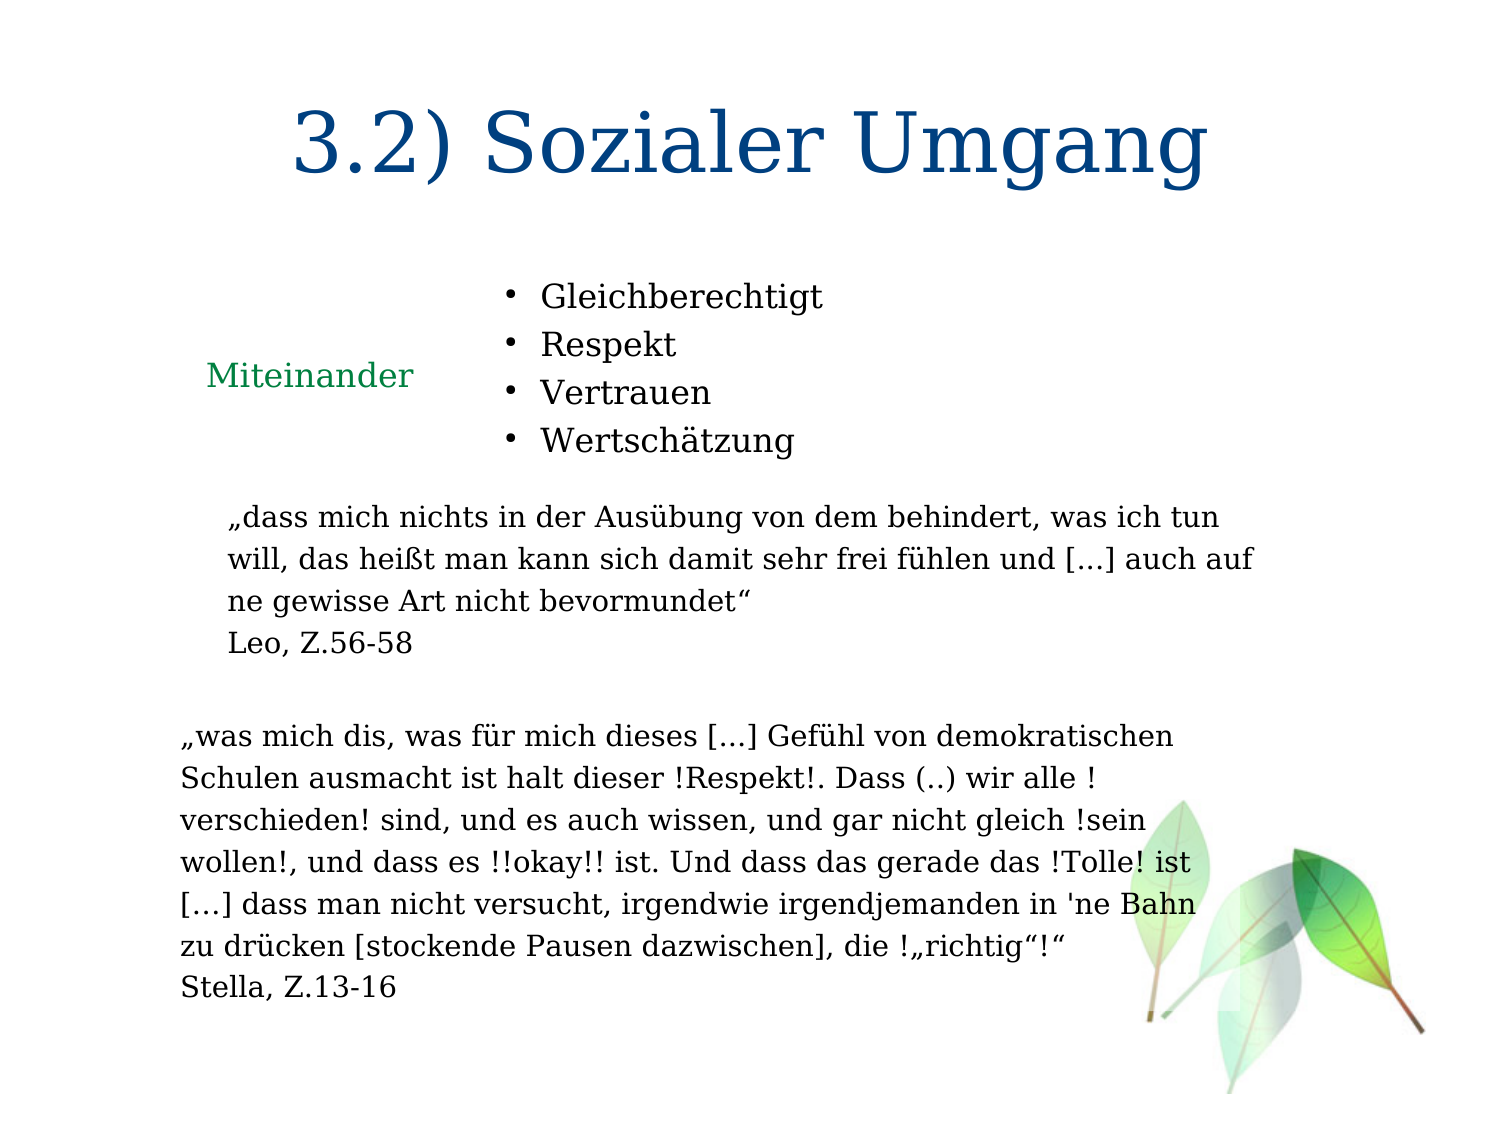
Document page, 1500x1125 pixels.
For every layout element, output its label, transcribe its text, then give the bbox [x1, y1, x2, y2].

title 3.2) Sozialer Umgang [75, 45, 1426, 233]
text_box „dass mich nichts in der Ausübung von dem behindert, was ich tun will, das heißt man kann sich damit sehr frei fühlen und [...] auch auf ne gewisse Art nicht bevormundet“ Leo, Z.56-58 [212, 484, 1288, 686]
picture [1130, 799, 1426, 1094]
text_box „was mich dis, was für mich dieses [...] Gefühl von demokratischen Schulen ausmacht ist halt dieser !Respekt!. Dass (..) wir alle !verschieden! sind, und es auch wissen, und gar nicht gleich !sein wollen!, und dass es !!okay!! ist. Und dass das gerade das !Tolle! ist […] dass man nicht versucht, irgendwie irgendjemanden in 'ne Bahn zu drücken [stockende Pausen dazwischen], die !„richtig“!“ Stella, Z.13-16 [165, 702, 1241, 1005]
text_box Miteinander [135, 338, 485, 394]
text_box Gleichberechtigt Respekt Vertrauen Wertschätzung [454, 259, 1341, 459]
